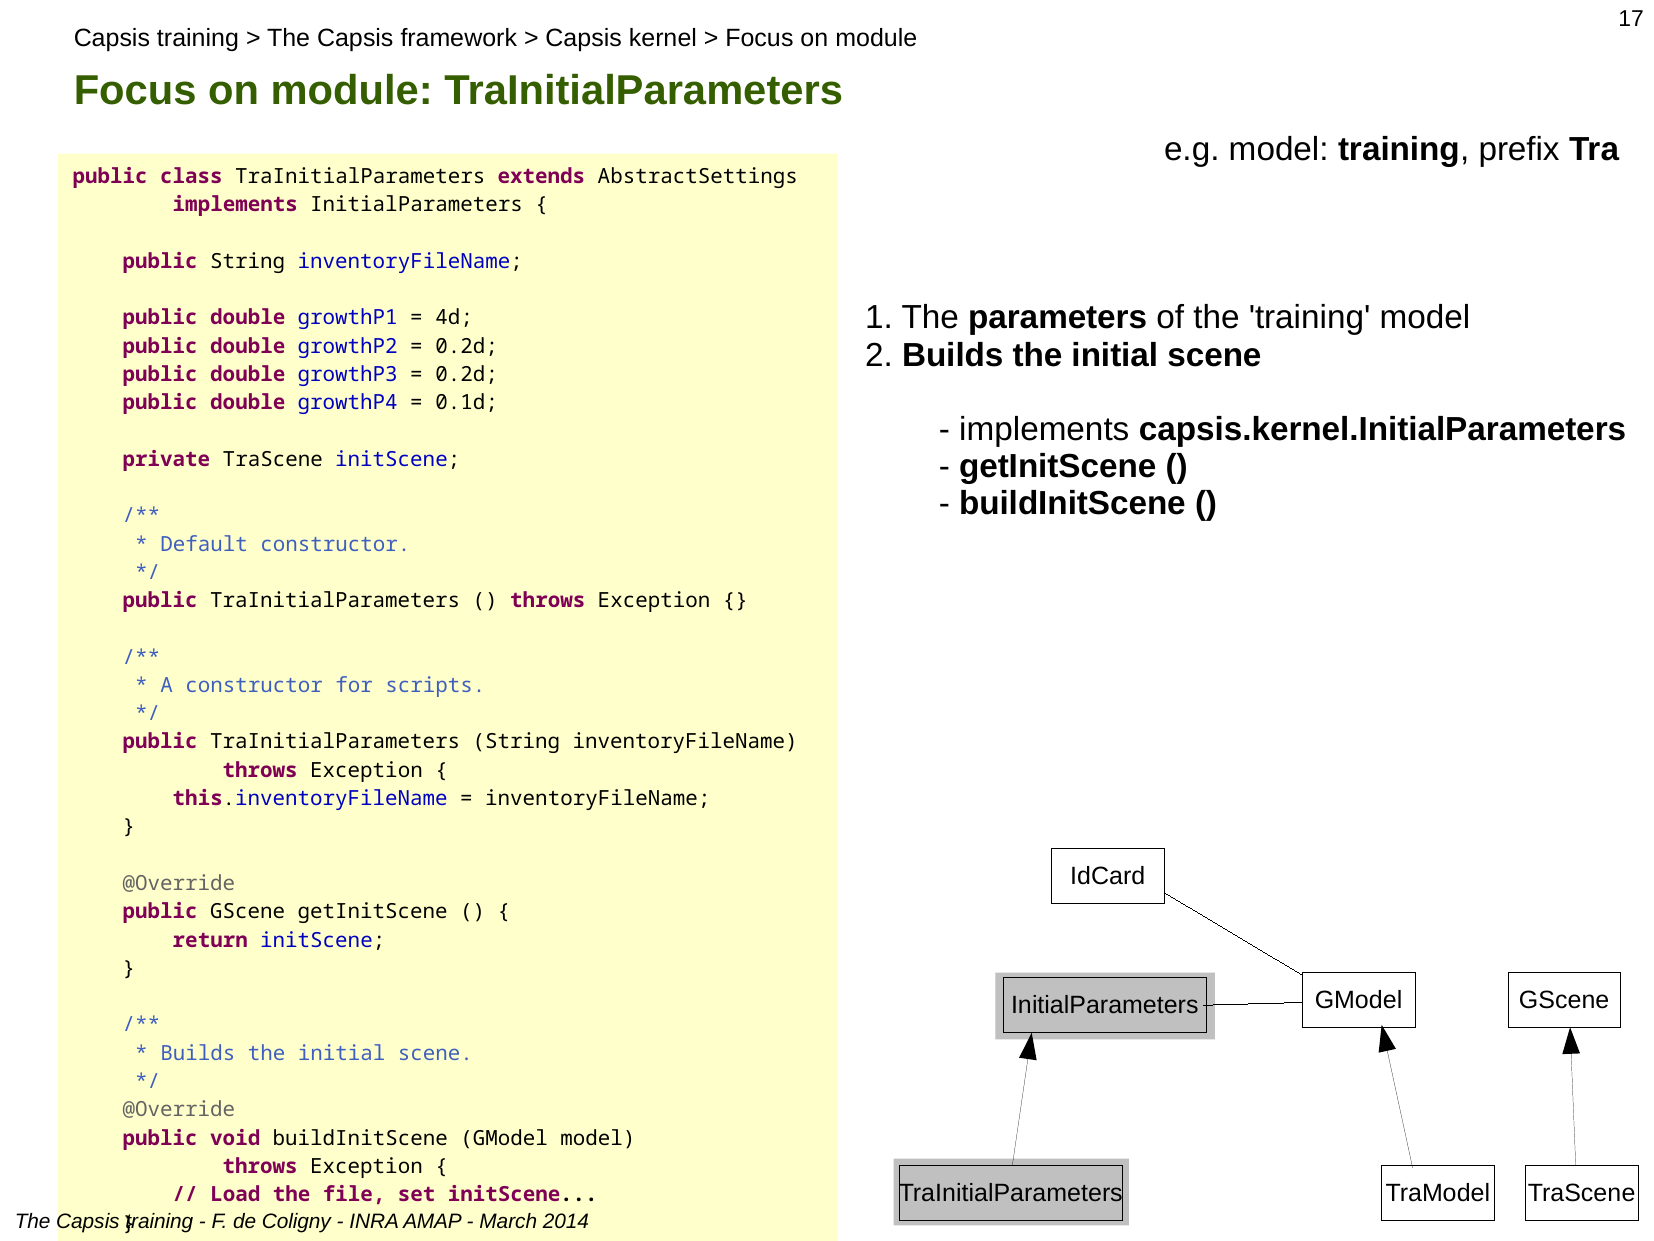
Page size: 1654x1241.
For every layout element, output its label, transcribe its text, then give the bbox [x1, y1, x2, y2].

text_box [1013, 1158, 1129, 1201]
text_box IdCard [1051, 848, 1165, 904]
text_box GModel [1302, 972, 1416, 1028]
text_box public class TraInitialParameters extends AbstractSettings implements InitialParameters { public String inventoryFileName; public double growthP1 = 4d; public double growthP2 = 0.2d; public double growthP3 = 0.2d; public double growthP4 = 0.1d; private TraScene initScene; /** * Default constructor. */ public TraInitialParameters () throws Exception {} /** * A constructor for scripts. */ public TraInitialParameters (String inventoryFileName) throws Exception { this.inventoryFileName = inventoryFileName; } @Override public GScene getInitScene () { return initScene; } /** * Builds the initial scene. */ @Override public void buildInitScene (GModel model) throws Exception { // Load the file, set initScene... } // Other methods if needed... } [57, 153, 838, 1198]
text_box InitialParameters [1003, 977, 1207, 1033]
text_box Focus on module: TraInitialParameters [59, 59, 1016, 121]
text_box The Capsis training - F. de Coligny - INRA AMAP - March 2014 [0, 1201, 1654, 1241]
text_box [995, 972, 1215, 1040]
text_box Capsis training > The Capsis framework > Capsis kernel > Focus on module [59, 16, 1004, 59]
text_box 1. The parameters of the 'training' model 2. Builds the initial scene - implements capsis.kernel.InitialParameters - getInitScene () - buildInitScene () [850, 291, 1654, 532]
text_box GScene [1508, 972, 1621, 1028]
text_box TraInitialParameters [899, 1165, 1123, 1201]
text_box TraScene [1525, 1165, 1639, 1201]
text_box TraModel [1381, 1165, 1495, 1201]
text_box e.g. model: training, prefix Tra [1034, 123, 1634, 176]
text_box [893, 1158, 1013, 1201]
